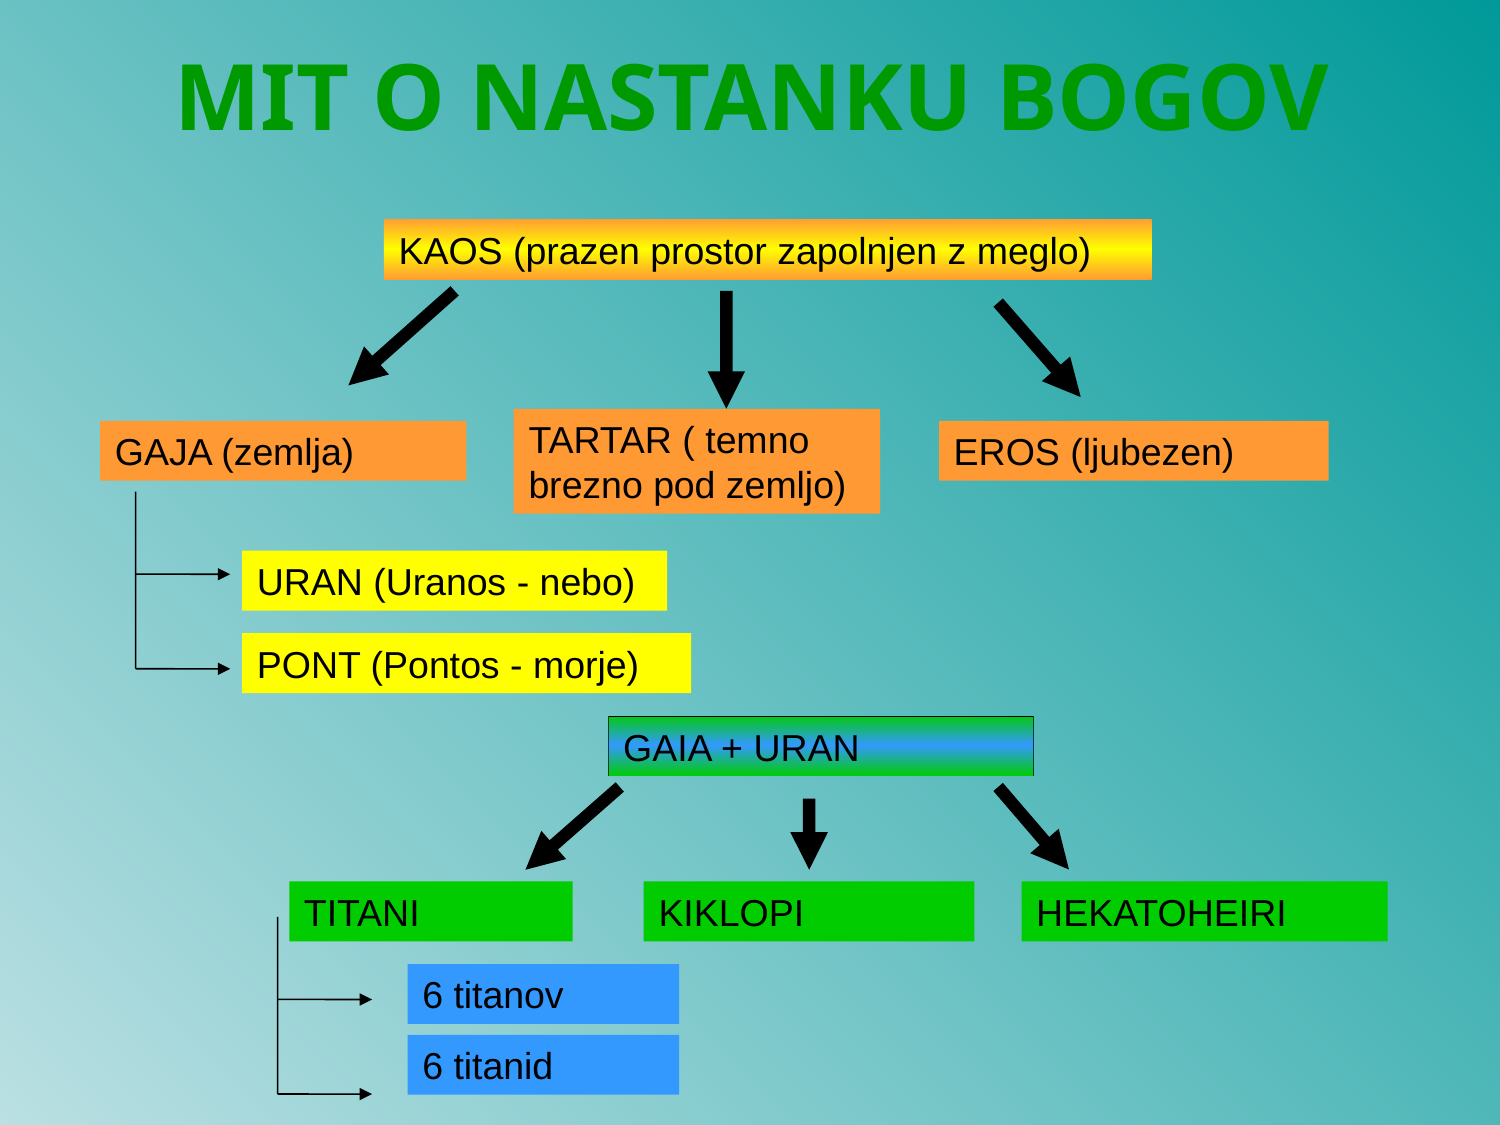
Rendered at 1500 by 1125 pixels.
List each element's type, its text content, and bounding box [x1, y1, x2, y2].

title MIT O NASTANKU BOGOV [76, 0, 1427, 188]
text_box GAIA + URAN [608, 716, 1034, 776]
text_box EROS (ljubezen) [939, 420, 1329, 481]
text_box URAN (Uranos - nebo) [242, 550, 668, 611]
text_box KIKLOPI [643, 881, 975, 942]
text_box 6 titanid [407, 1034, 680, 1095]
text_box GAJA (zemlja) [100, 420, 467, 481]
text_box PONT (Pontos - morje) [242, 633, 692, 694]
text_box TARTAR ( temno brezno pod zemljo) [513, 408, 881, 514]
text_box 6 titanov [407, 964, 680, 1024]
text_box KAOS (prazen prostor zapolnjen z meglo) [383, 221, 1152, 277]
text_box HEKATOHEIRI [1021, 881, 1388, 942]
text_box TITANI [289, 881, 573, 942]
